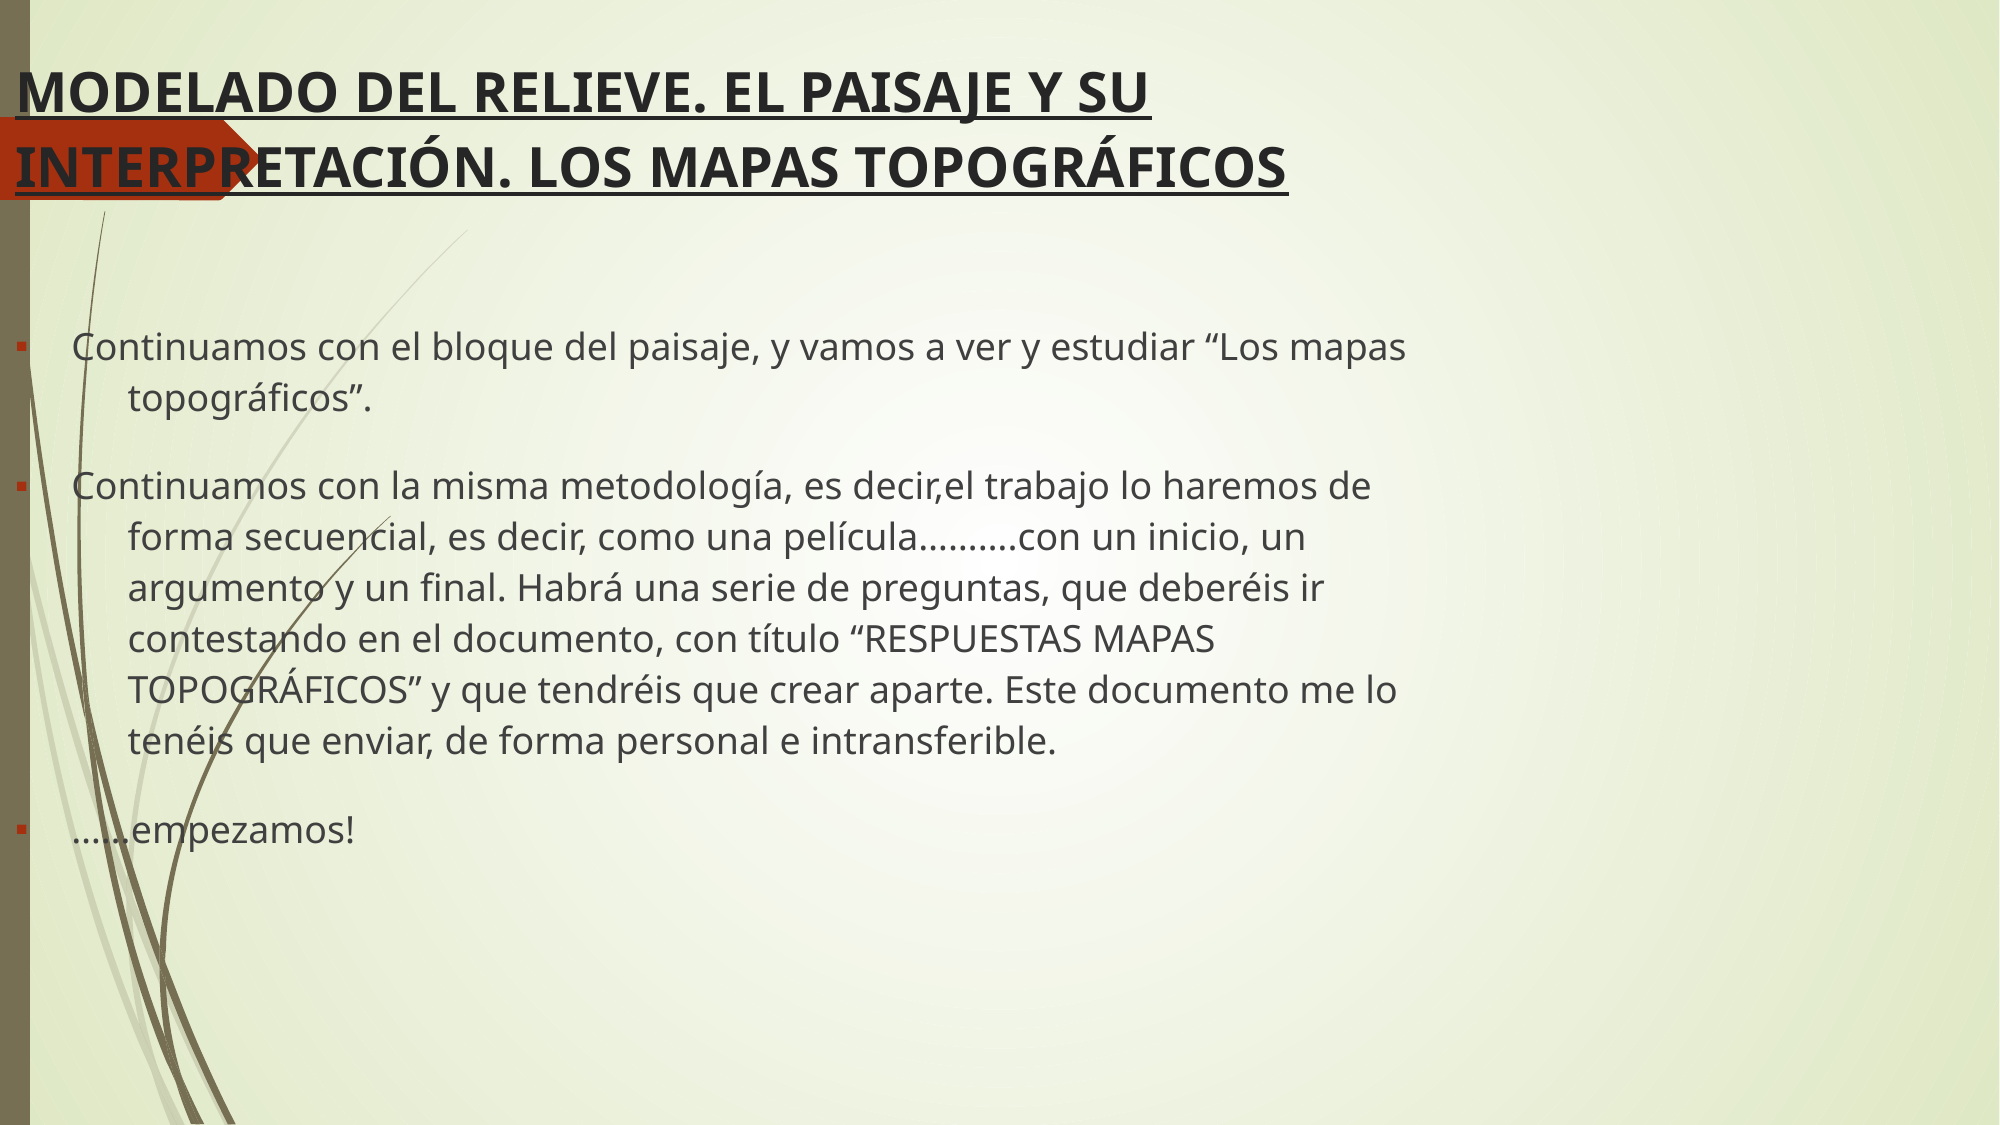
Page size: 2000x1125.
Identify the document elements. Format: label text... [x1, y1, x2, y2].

title MODELADO DEL RELIEVE. EL PAISAJE Y SU INTERPRETACIÓN. LOS MAPAS TOPOGRÁFICOS [0, 45, 1501, 213]
list Continuamos con el bloque del paisaje, y vamos a ver y estudiar “Los mapas topográficos”. Continuamos con la misma metodología, es decir,el trabajo lo haremos de forma secuencial, es decir, como una película……….con un inicio, un argumento y un final. Habrá una serie de preguntas, que deberéis ir contestando en el documento, con título “RESPUESTAS MAPAS TOPOGRÁFICOS” y que tendréis que crear aparte. Este documento me lo tenéis que enviar, de forma personal e intransferible. ……empezamos! [0, 312, 1501, 1013]
